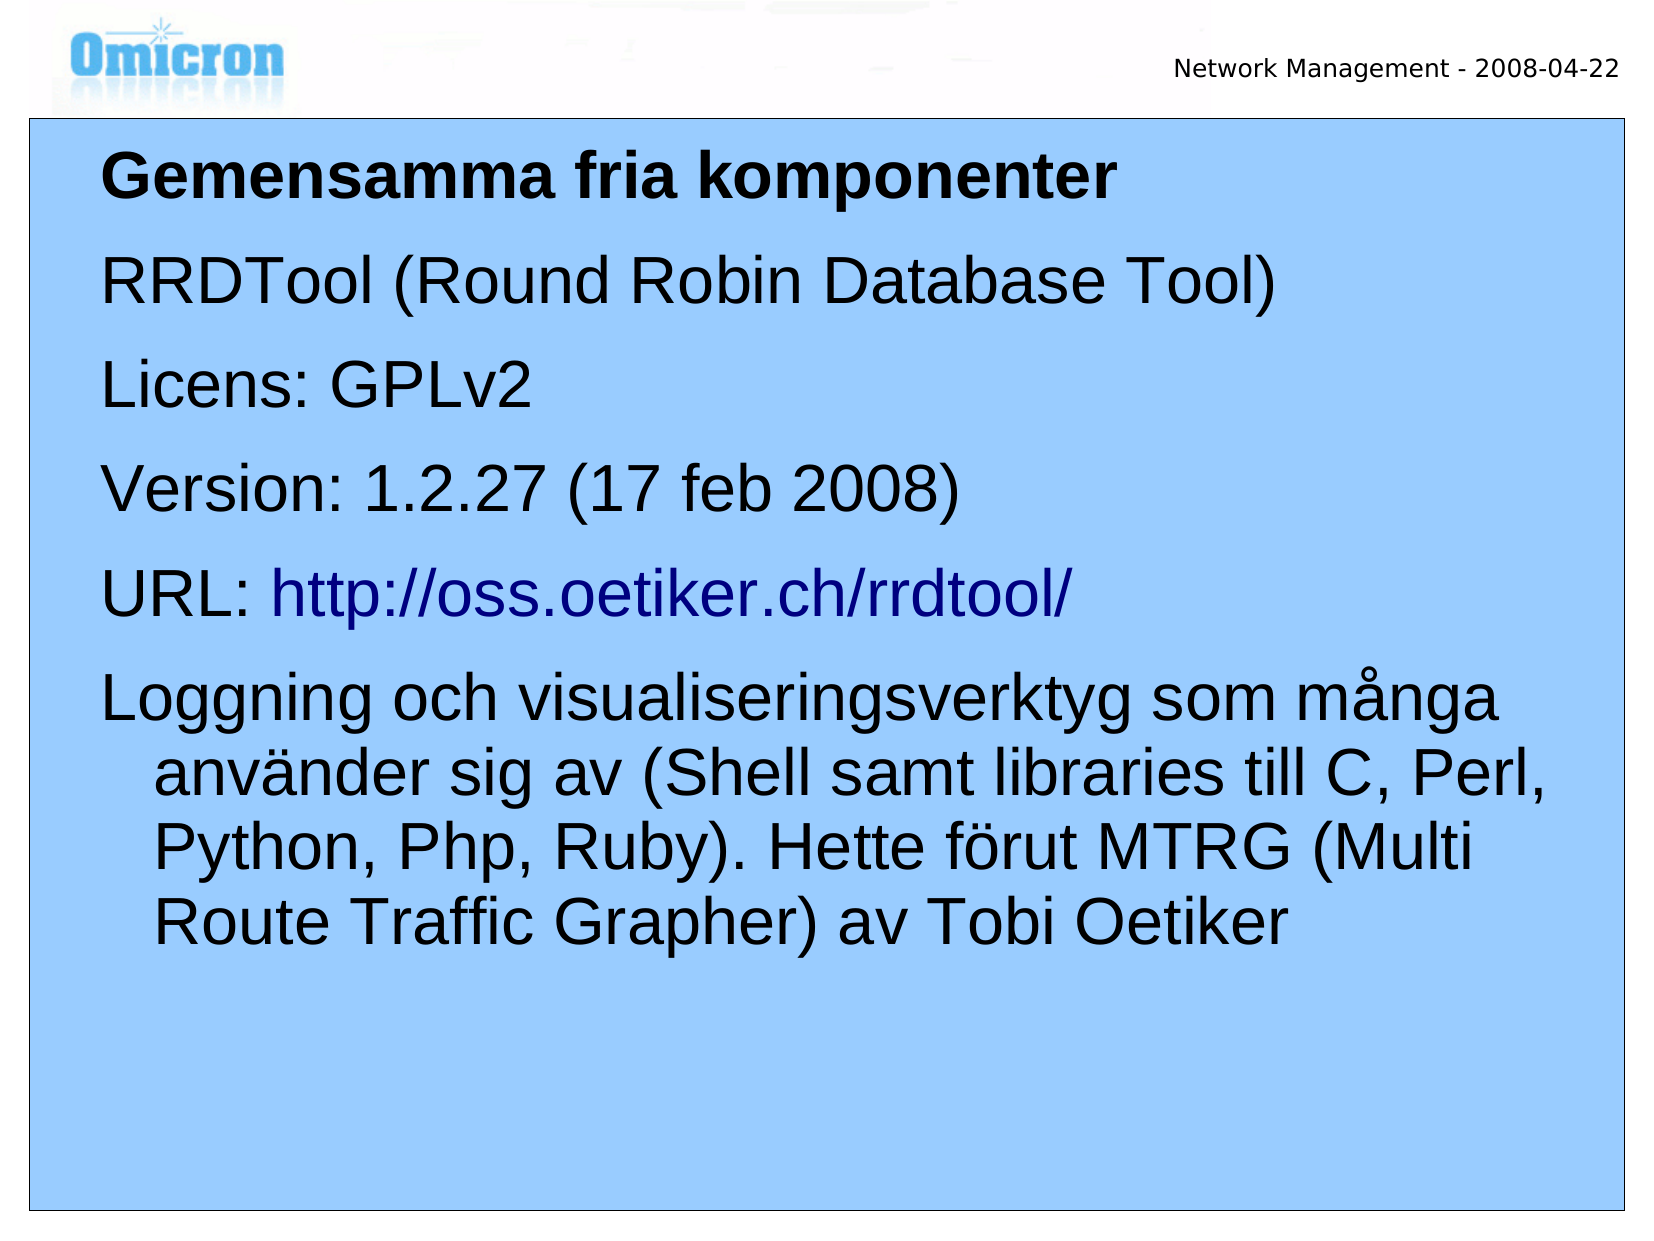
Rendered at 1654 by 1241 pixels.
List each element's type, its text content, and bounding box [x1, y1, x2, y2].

picture [29, 0, 1211, 118]
text_box [29, 118, 1625, 1211]
text_box Network Management - 2008-04-22 [1158, 46, 1636, 91]
list Gemensamma fria komponenter RRDTool (Round Robin Database Tool) Licens: GPLv2 Version: 1.2.27 (17 feb 2008) URL: http://oss.oetiker.ch/rrdtool/ Loggning och visualiseringsverktyg som många använder sig av (Shell samt libraries till C, Perl, Python, Php, Ruby). Hette förut MTRG (Multi Route Traffic Grapher) av Tobi Oetiker [82, 138, 1571, 1241]
